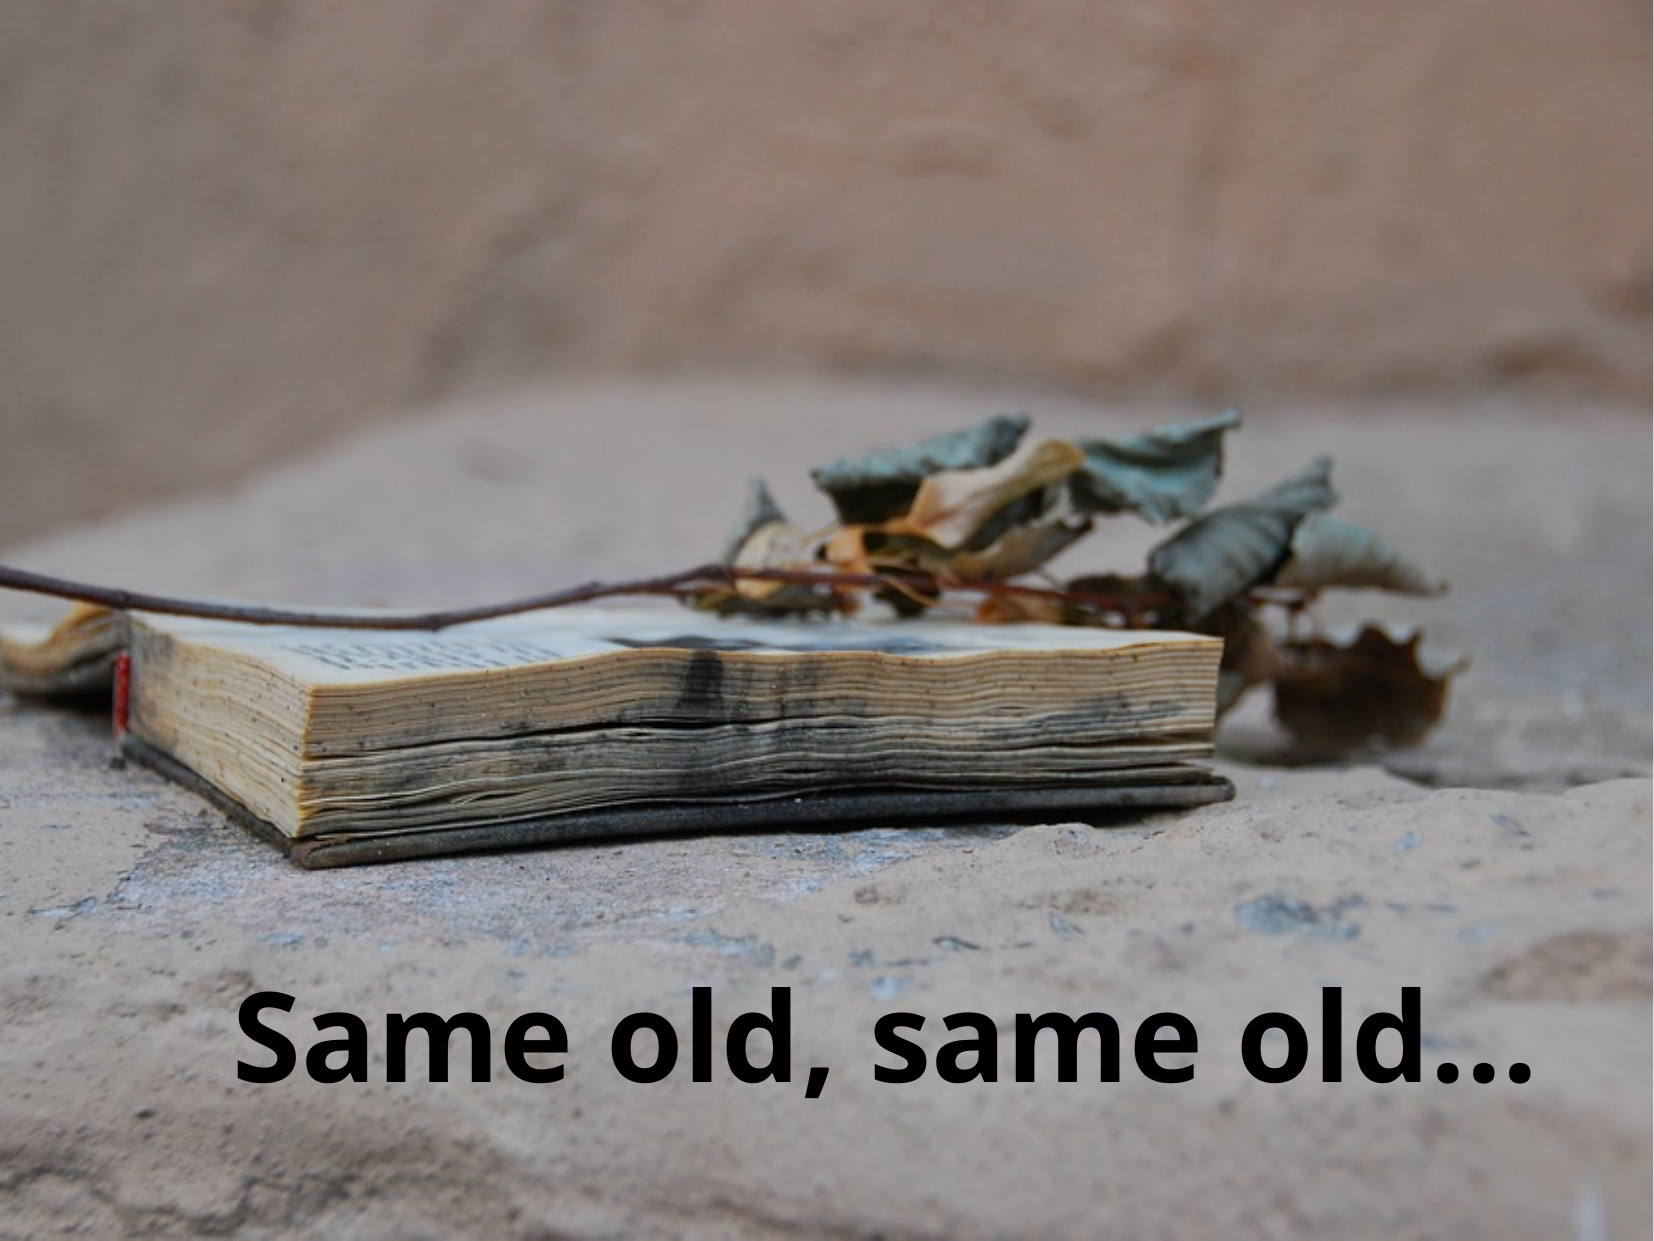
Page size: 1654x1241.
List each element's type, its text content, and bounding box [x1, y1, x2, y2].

title Same old, same old... [118, 885, 1654, 1182]
picture [0, 0, 1654, 1241]
